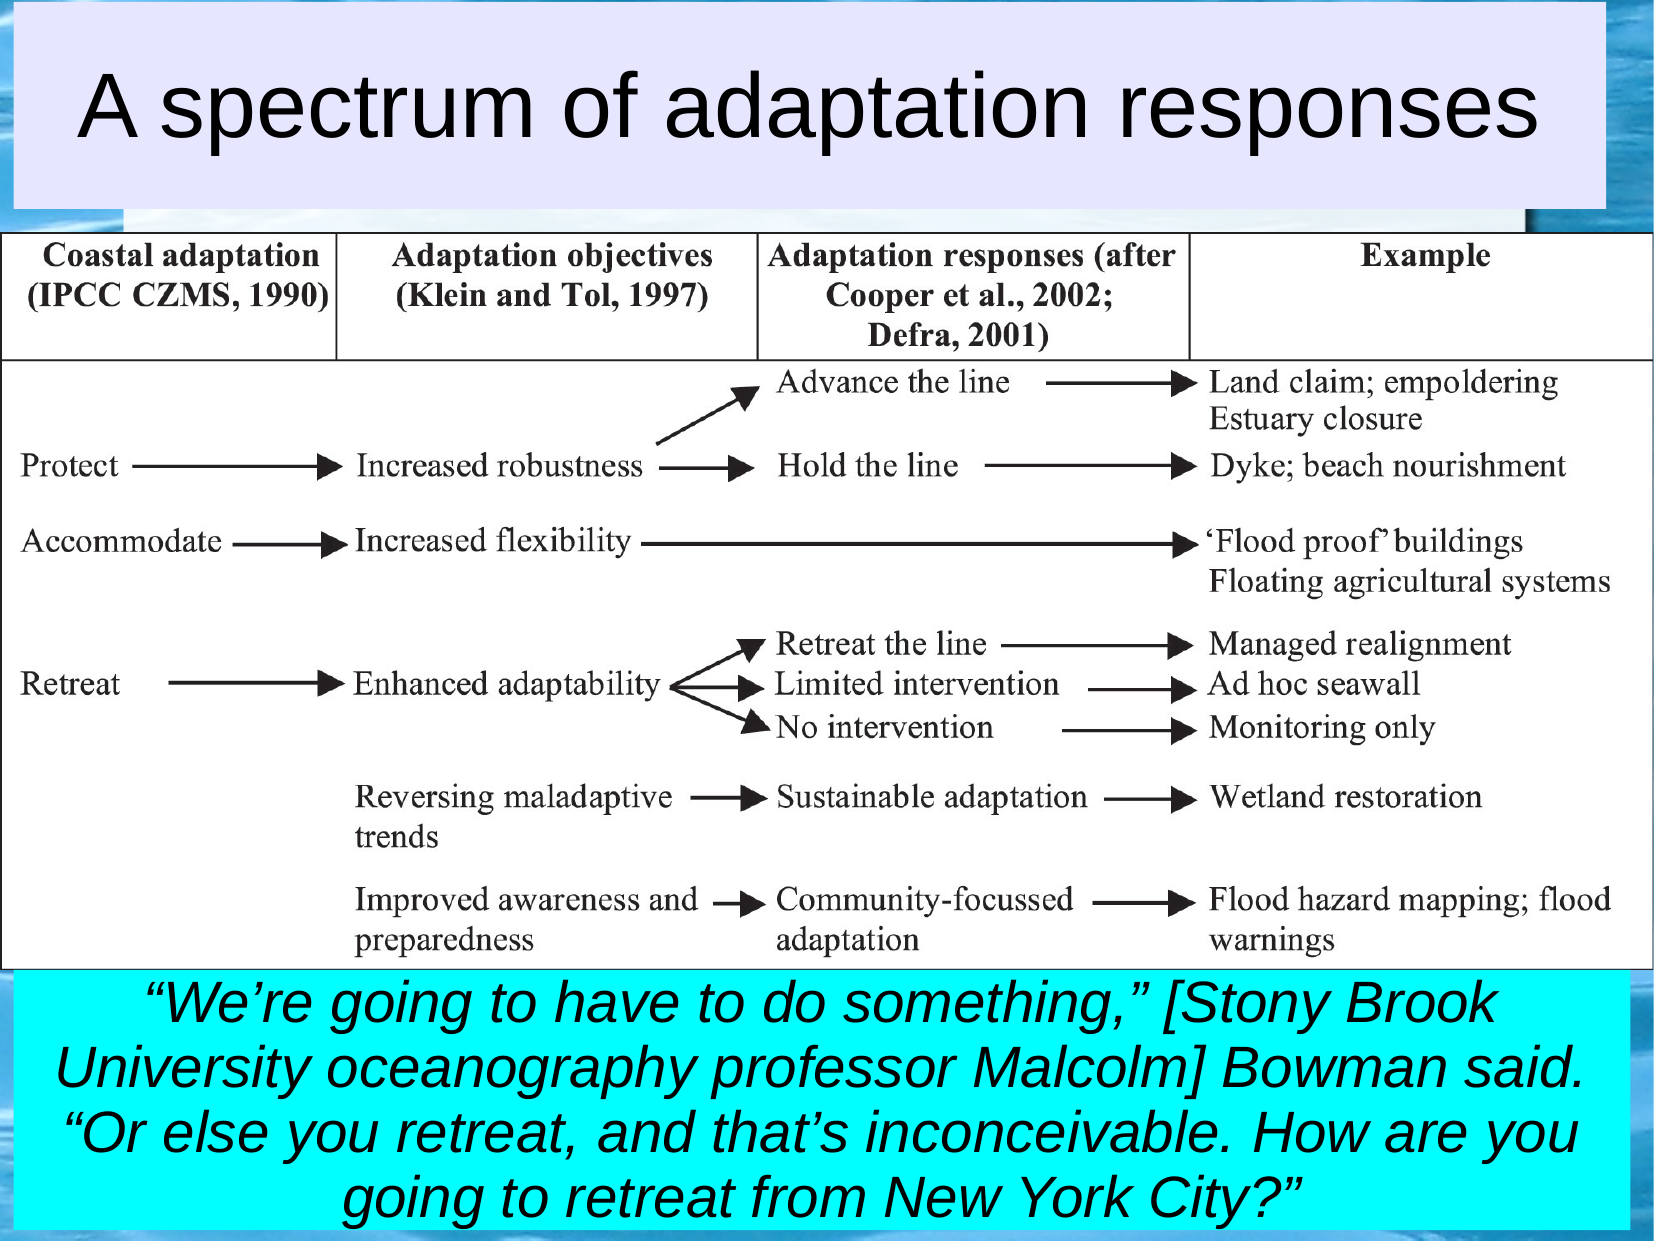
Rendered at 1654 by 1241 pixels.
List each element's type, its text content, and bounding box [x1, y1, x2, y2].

title A spectrum of adaptation responses [13, 1, 1607, 209]
list “We’re going to have to do something,” [Stony Brook University oceanography professor Malcolm] Bowman said. “Or else you retreat, and that’s inconceivable. How are you going to retreat from New York City?” [13, 969, 1631, 1231]
picture [0, 0, 1654, 1241]
